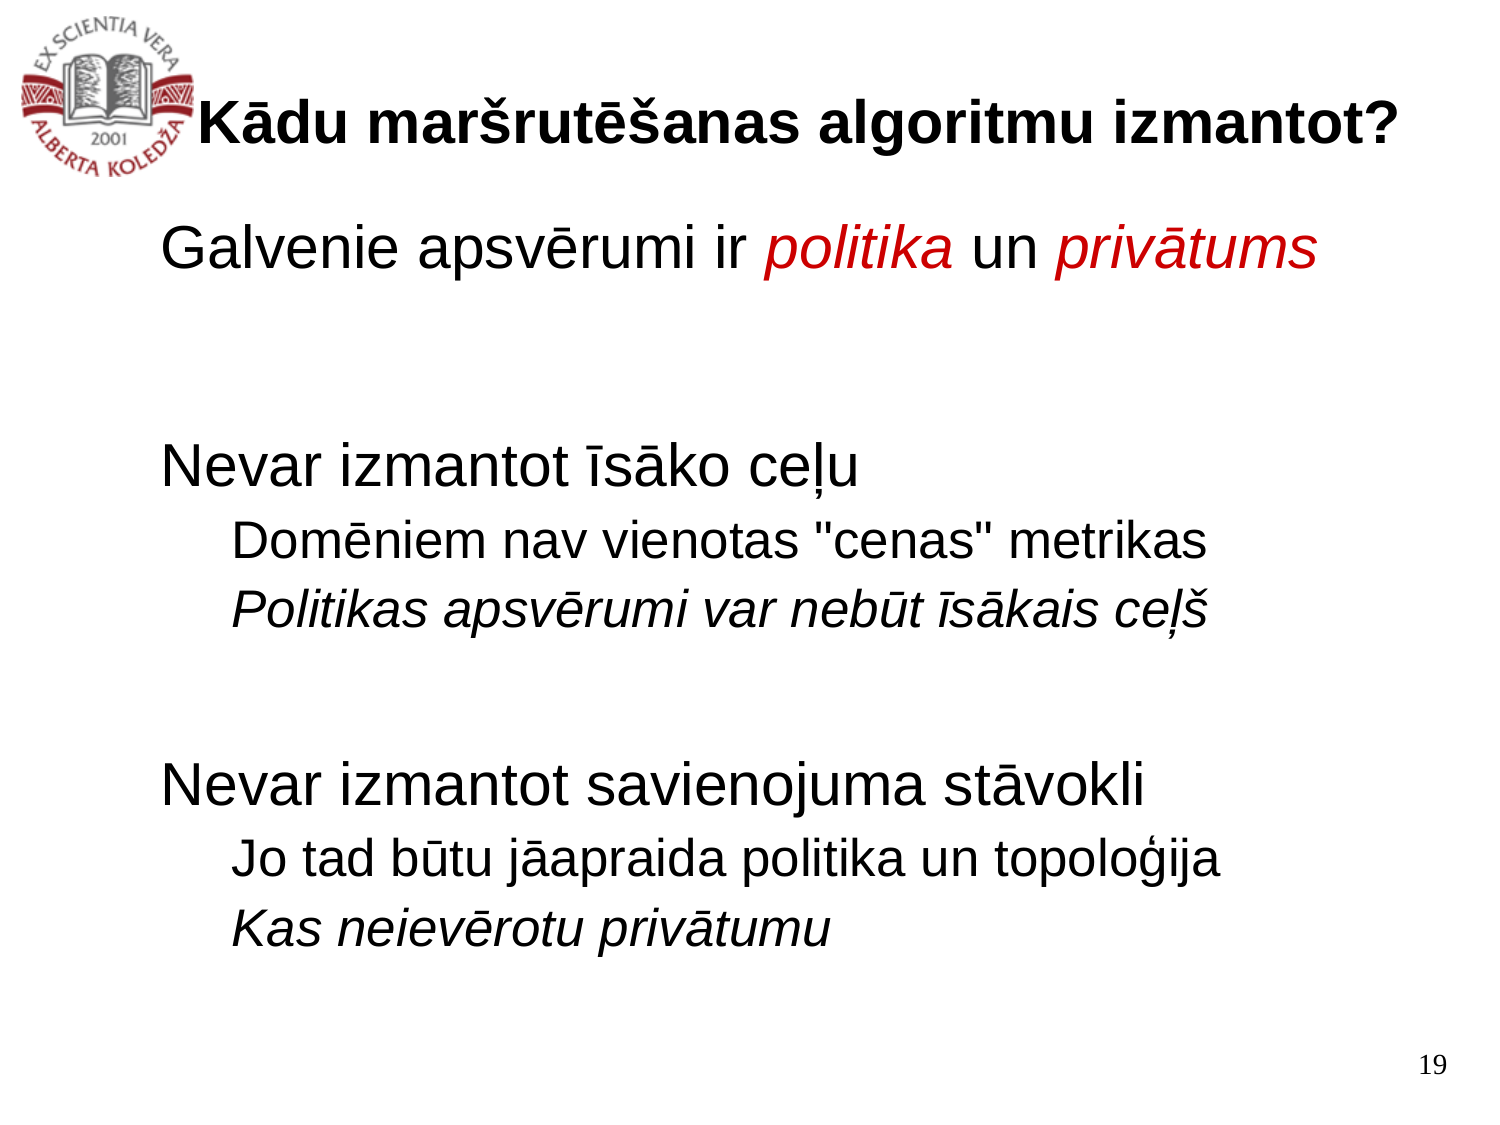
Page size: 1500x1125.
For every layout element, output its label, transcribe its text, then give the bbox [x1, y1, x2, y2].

title Kādu maršrutēšanas algoritmu izmantot? [126, 62, 1451, 175]
list Galvenie apsvērumi ir politika un privātums Nevar izmantot īsāko ceļu Domēniem nav vienotas "cenas" metrikas Politikas apsvērumi var nebūt īsākais ceļš Nevar izmantot savienojuma stāvokli Jo tad būtu jāapraida politika un topoloģija Kas neievērotu privātumu [74, 200, 1463, 1101]
picture [21, 16, 194, 177]
